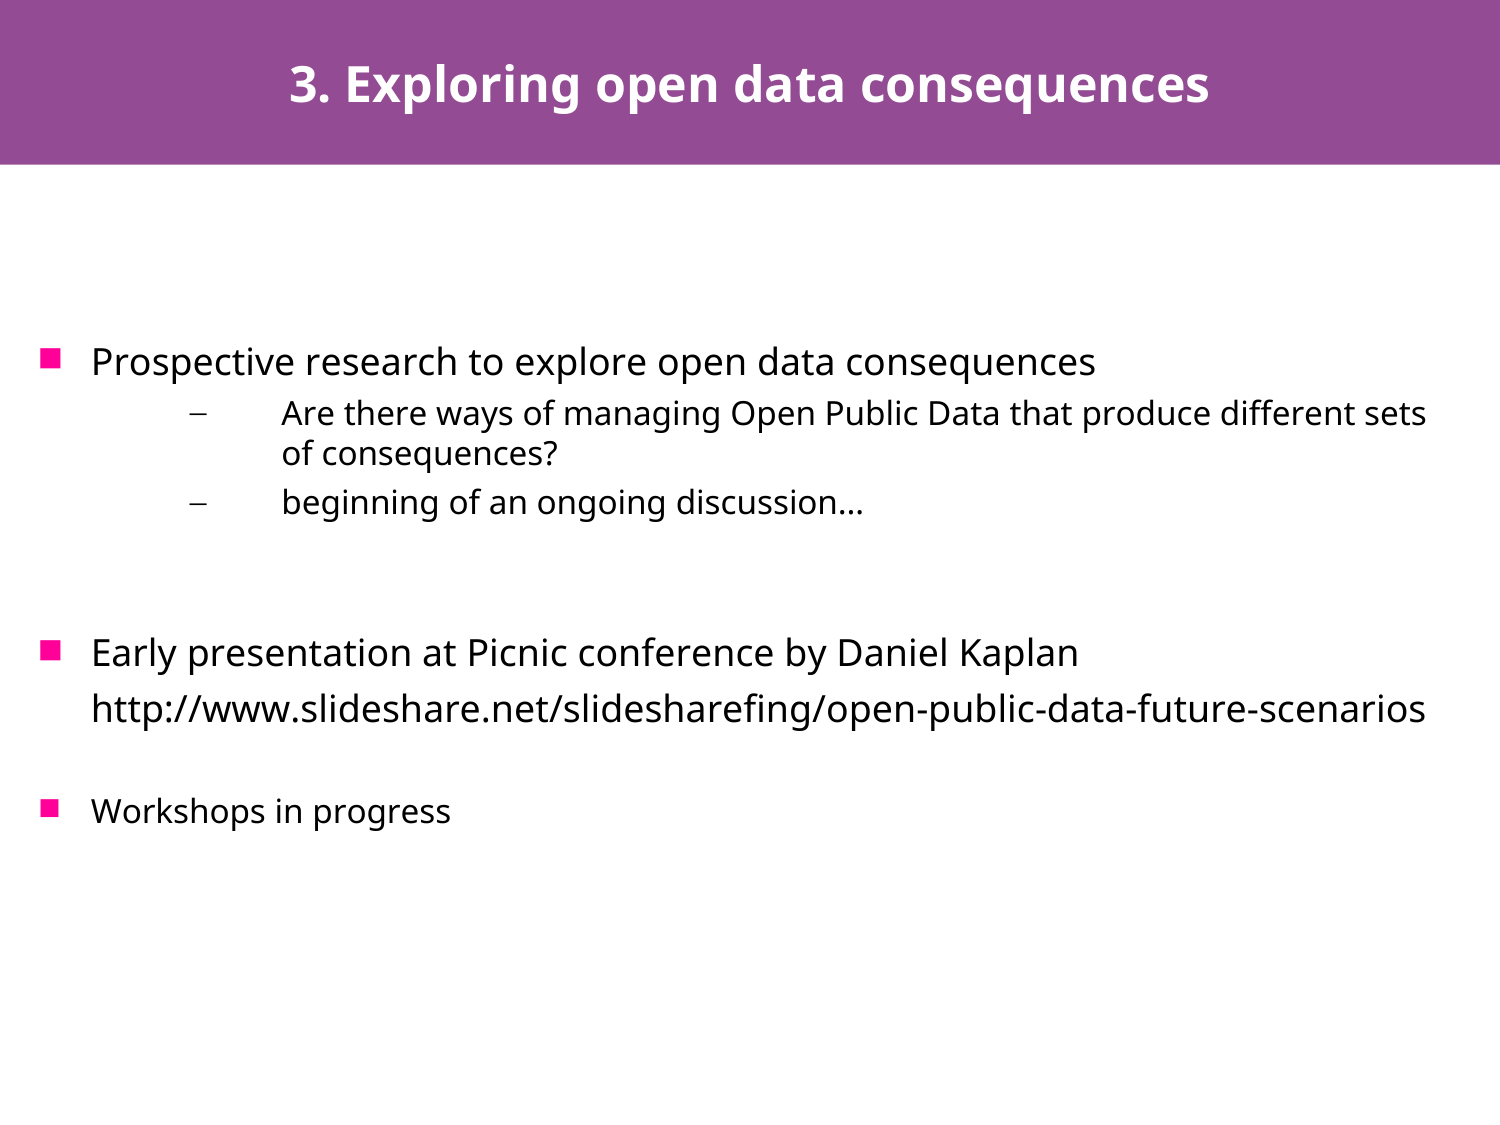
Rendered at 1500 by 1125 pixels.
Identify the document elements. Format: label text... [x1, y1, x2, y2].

text_box 3. Exploring open data consequences [0, 0, 1500, 165]
text_box Prospective research to explore open data consequences Are there ways of managing Open Public Data that produce different sets of consequences? beginning of an ongoing discussion… Early presentation at Picnic conference by Daniel Kaplan http://www.slideshare.net/slidesharefing/open-public-data-future-scenarios Workshops in progress [24, 275, 1476, 1088]
